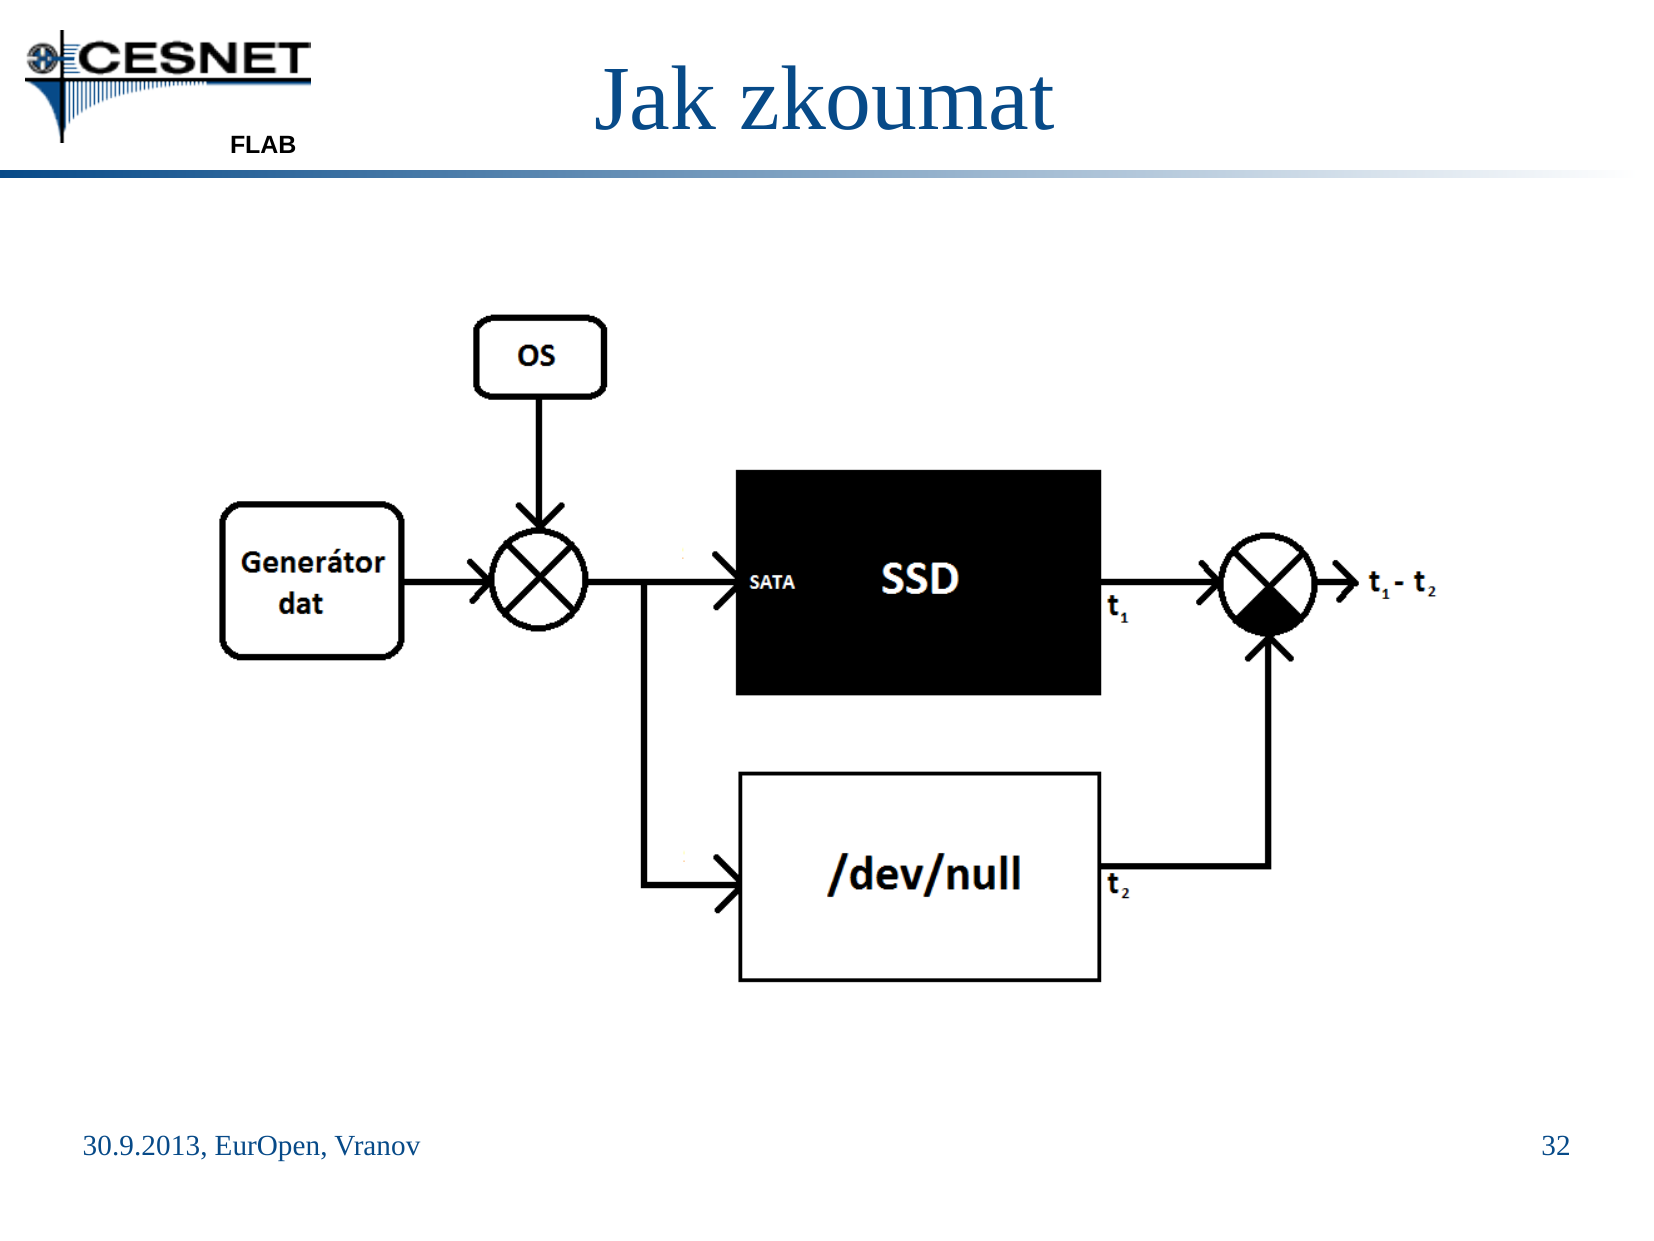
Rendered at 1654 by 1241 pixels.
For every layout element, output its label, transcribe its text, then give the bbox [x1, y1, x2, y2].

picture [202, 301, 1469, 1016]
picture [25, 30, 311, 143]
title Jak zkoumat [79, 47, 1571, 150]
